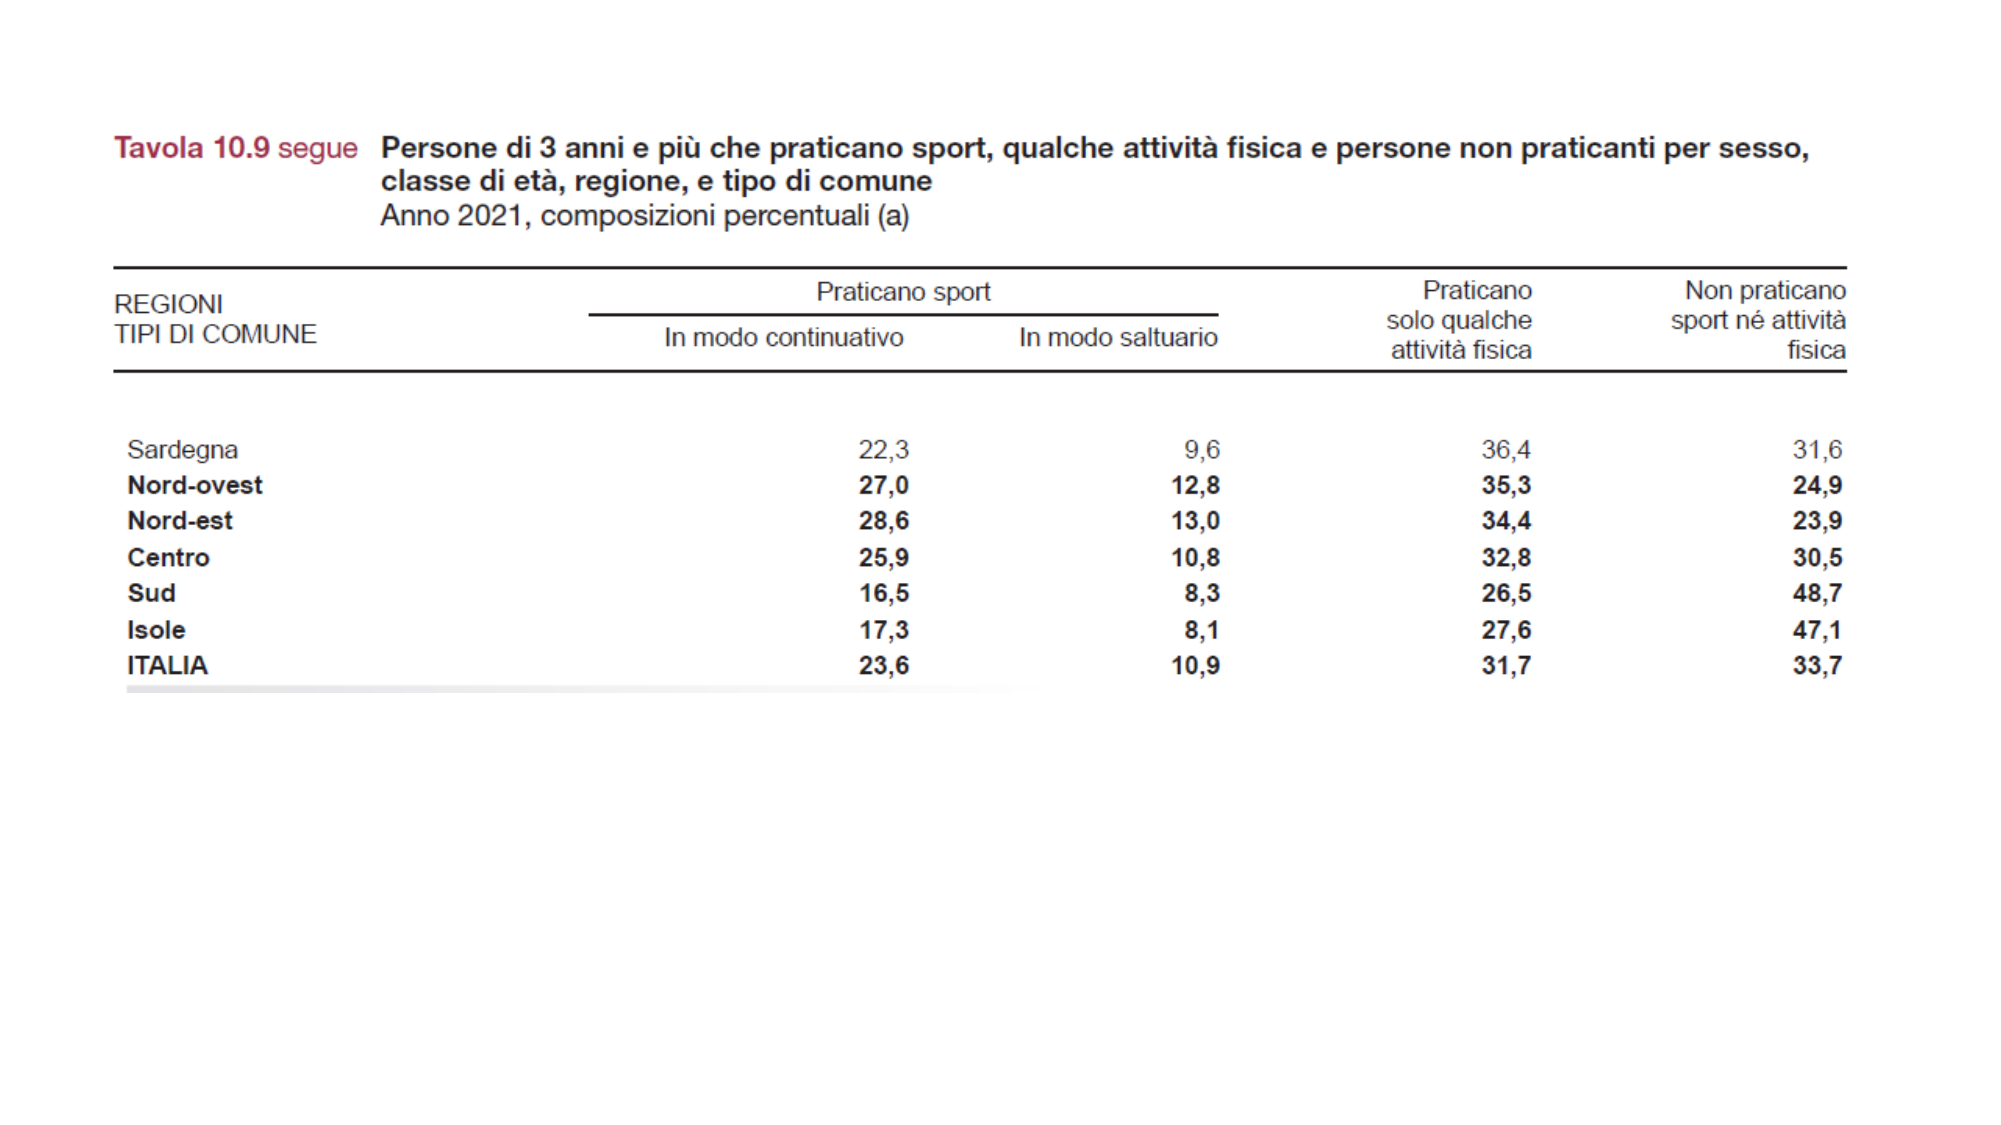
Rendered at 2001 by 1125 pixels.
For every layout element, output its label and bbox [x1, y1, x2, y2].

picture [109, 75, 1863, 381]
picture [116, 432, 1856, 694]
